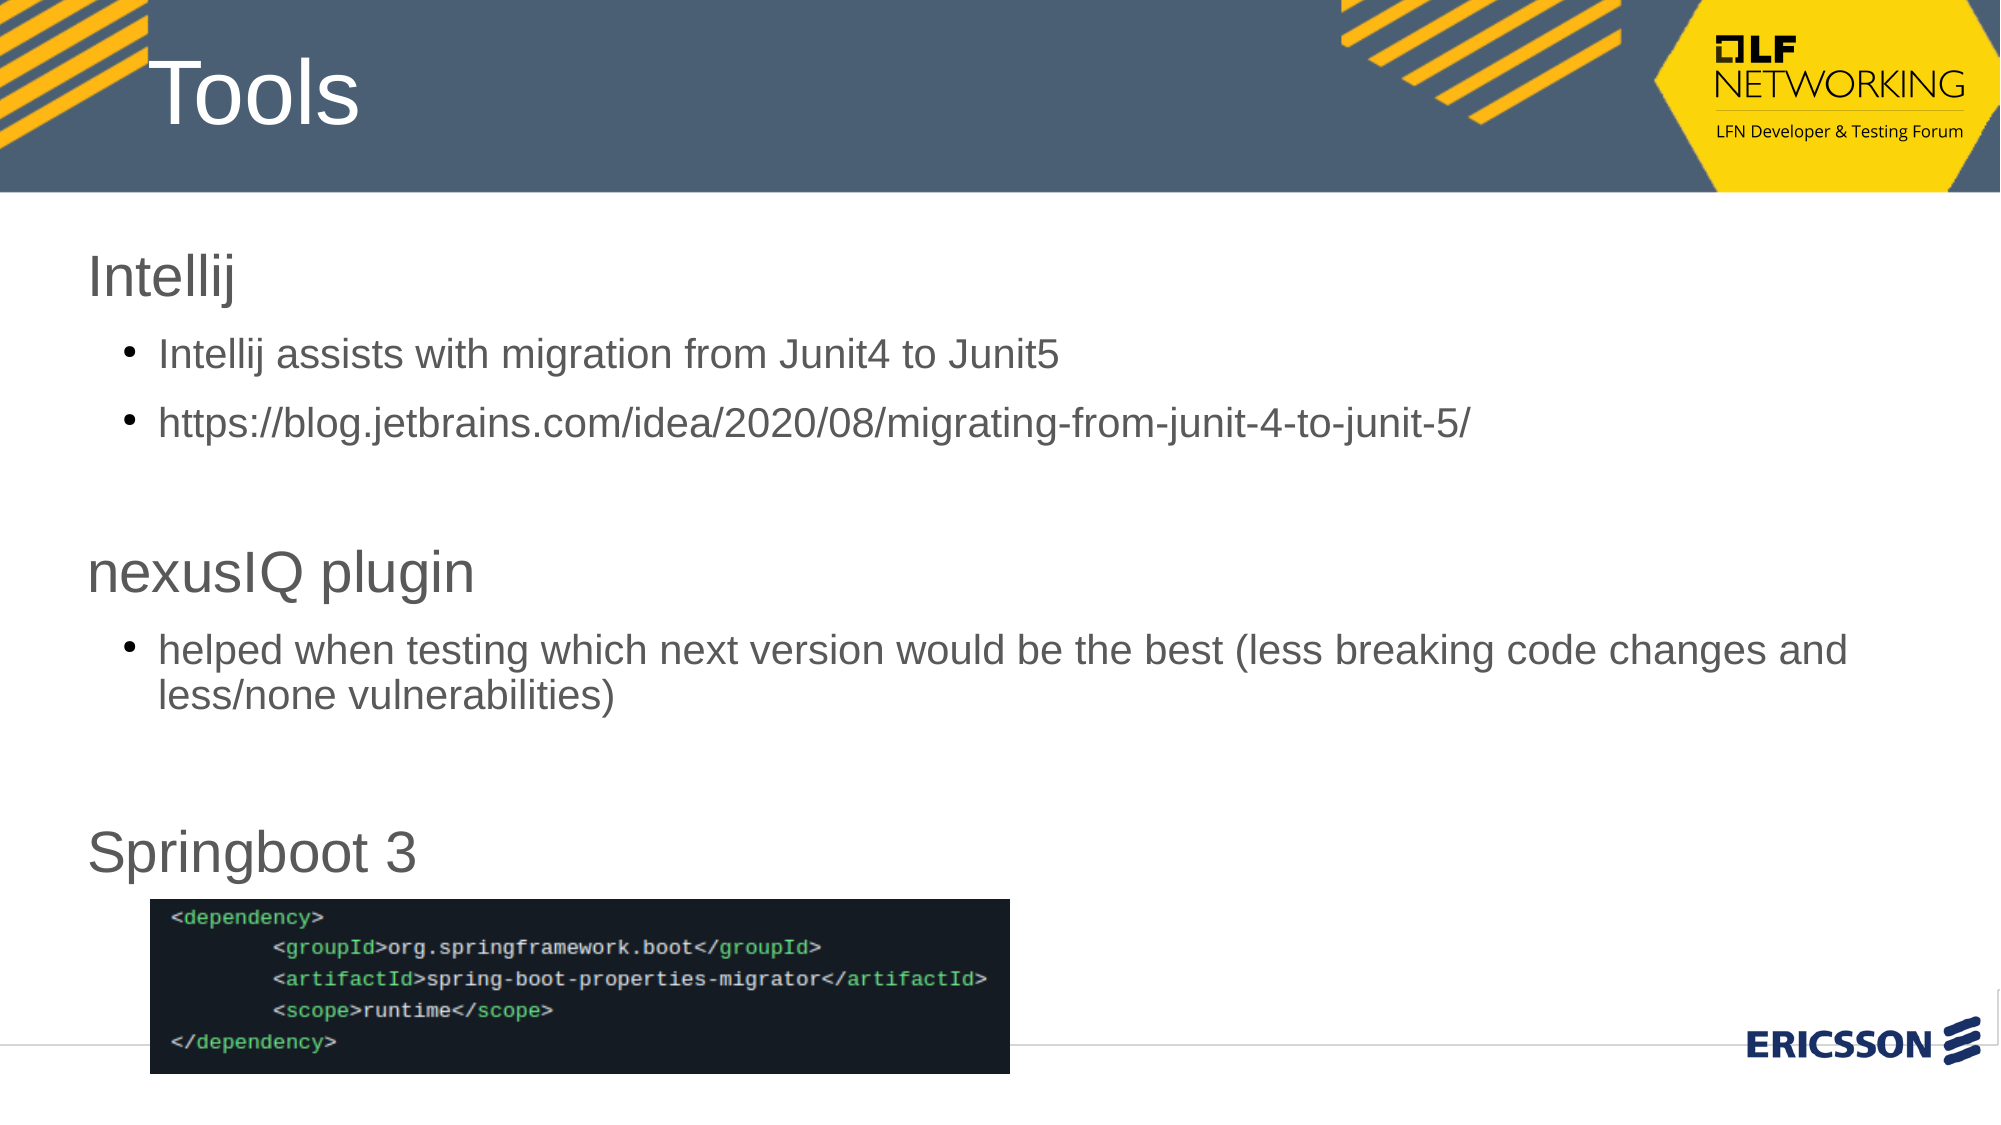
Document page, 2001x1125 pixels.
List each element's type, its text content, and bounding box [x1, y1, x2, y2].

title Tools [132, 2, 1650, 188]
picture [0, 0, 2000, 1116]
list Intellij Intellij assists with migration from Junit4 to Junit5 https://blog.jetbrains.com/idea/2020/08/migrating-from-junit-4-to-junit-5/ nexusIQ plugin helped when testing which next version would be the best (less breaking code changes and less/none vulnerabilities) Springboot 3 [34, 238, 1954, 1014]
